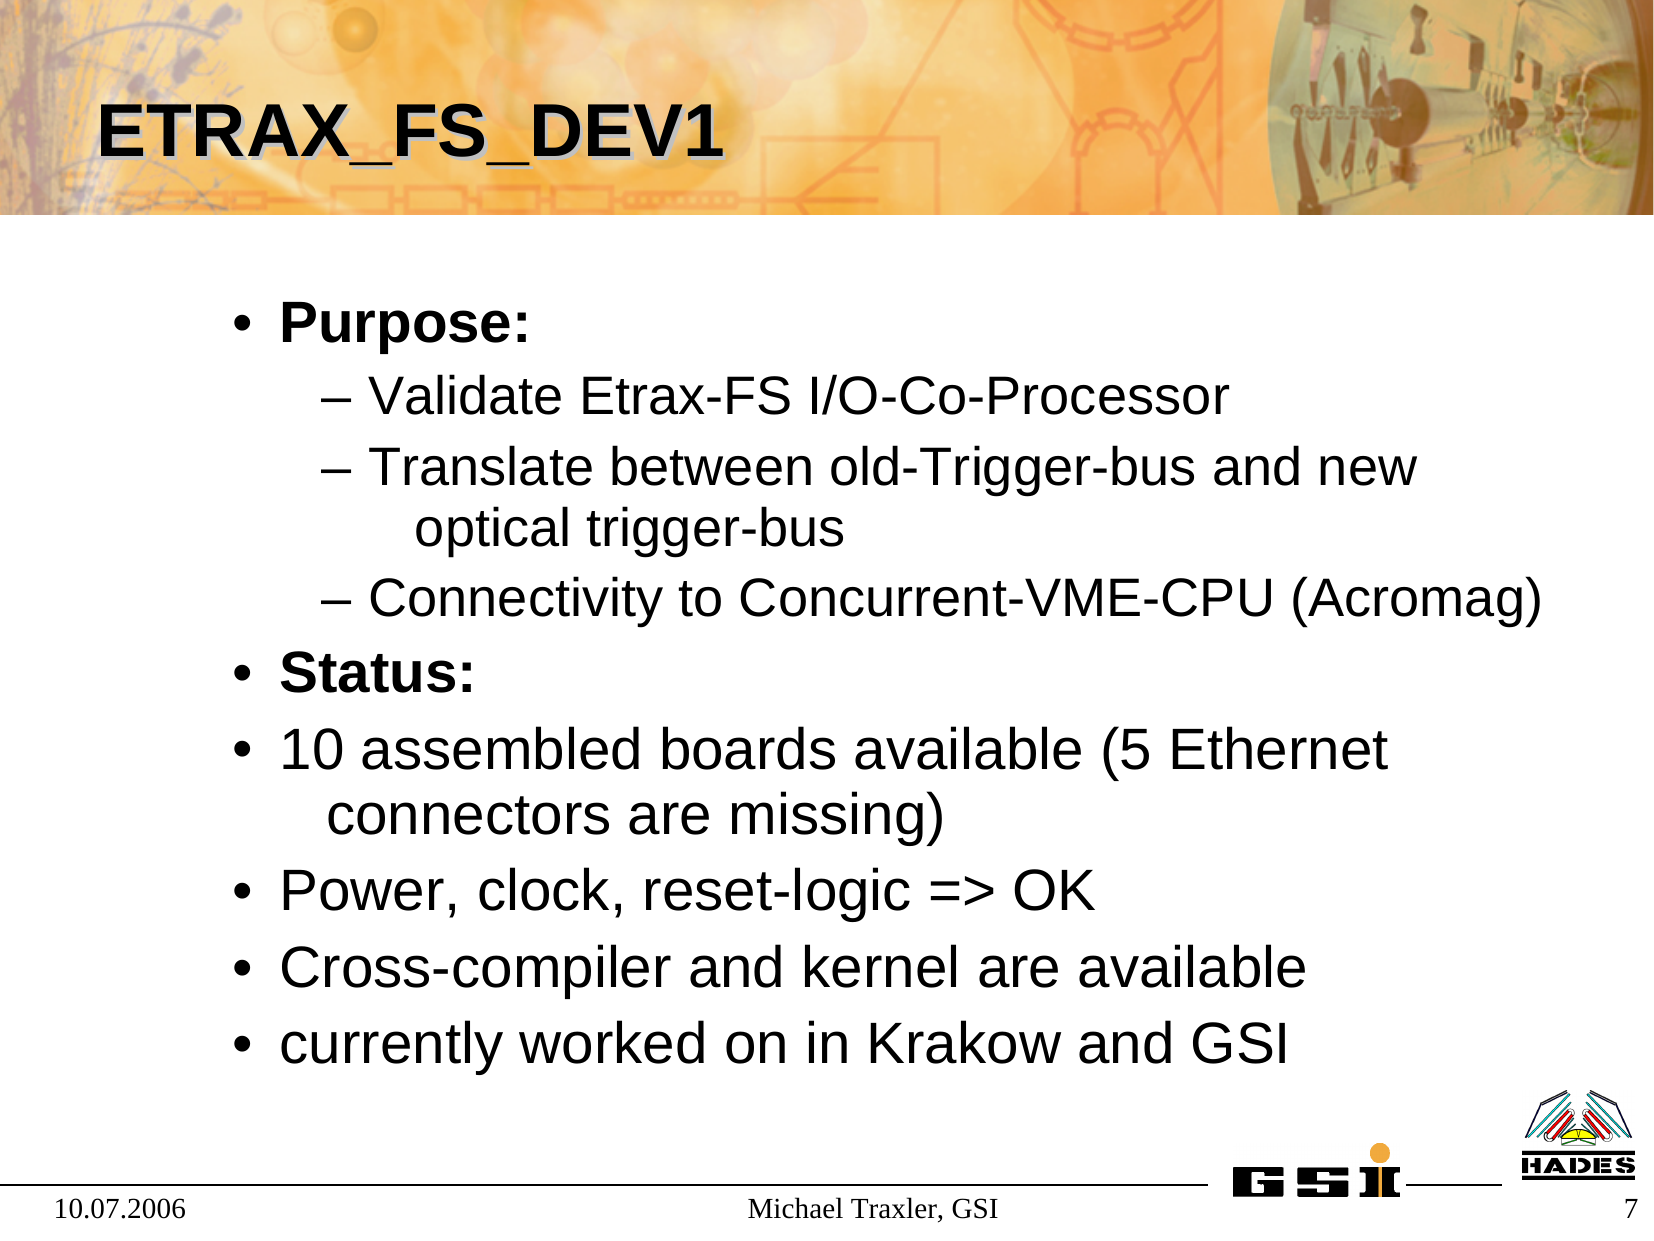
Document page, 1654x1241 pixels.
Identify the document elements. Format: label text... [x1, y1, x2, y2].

list Purpose: Validate Etrax-FS I/O-Co-Processor Translate between old-Trigger-bus and new optical trigger-bus Connectivity to Concurrent-VME-CPU (Acromag) Status: 10 assembled boards available (5 Ethernet connectors are missing) Power, clock, reset-logic => OK Cross-compiler and kernel are available currently worked on in Krakow and GSI [82, 290, 1571, 1109]
title ETRAX_FS_DEV1 [96, 27, 1502, 235]
picture [1233, 1143, 1400, 1197]
picture [1522, 1090, 1635, 1180]
picture [0, 0, 1654, 215]
